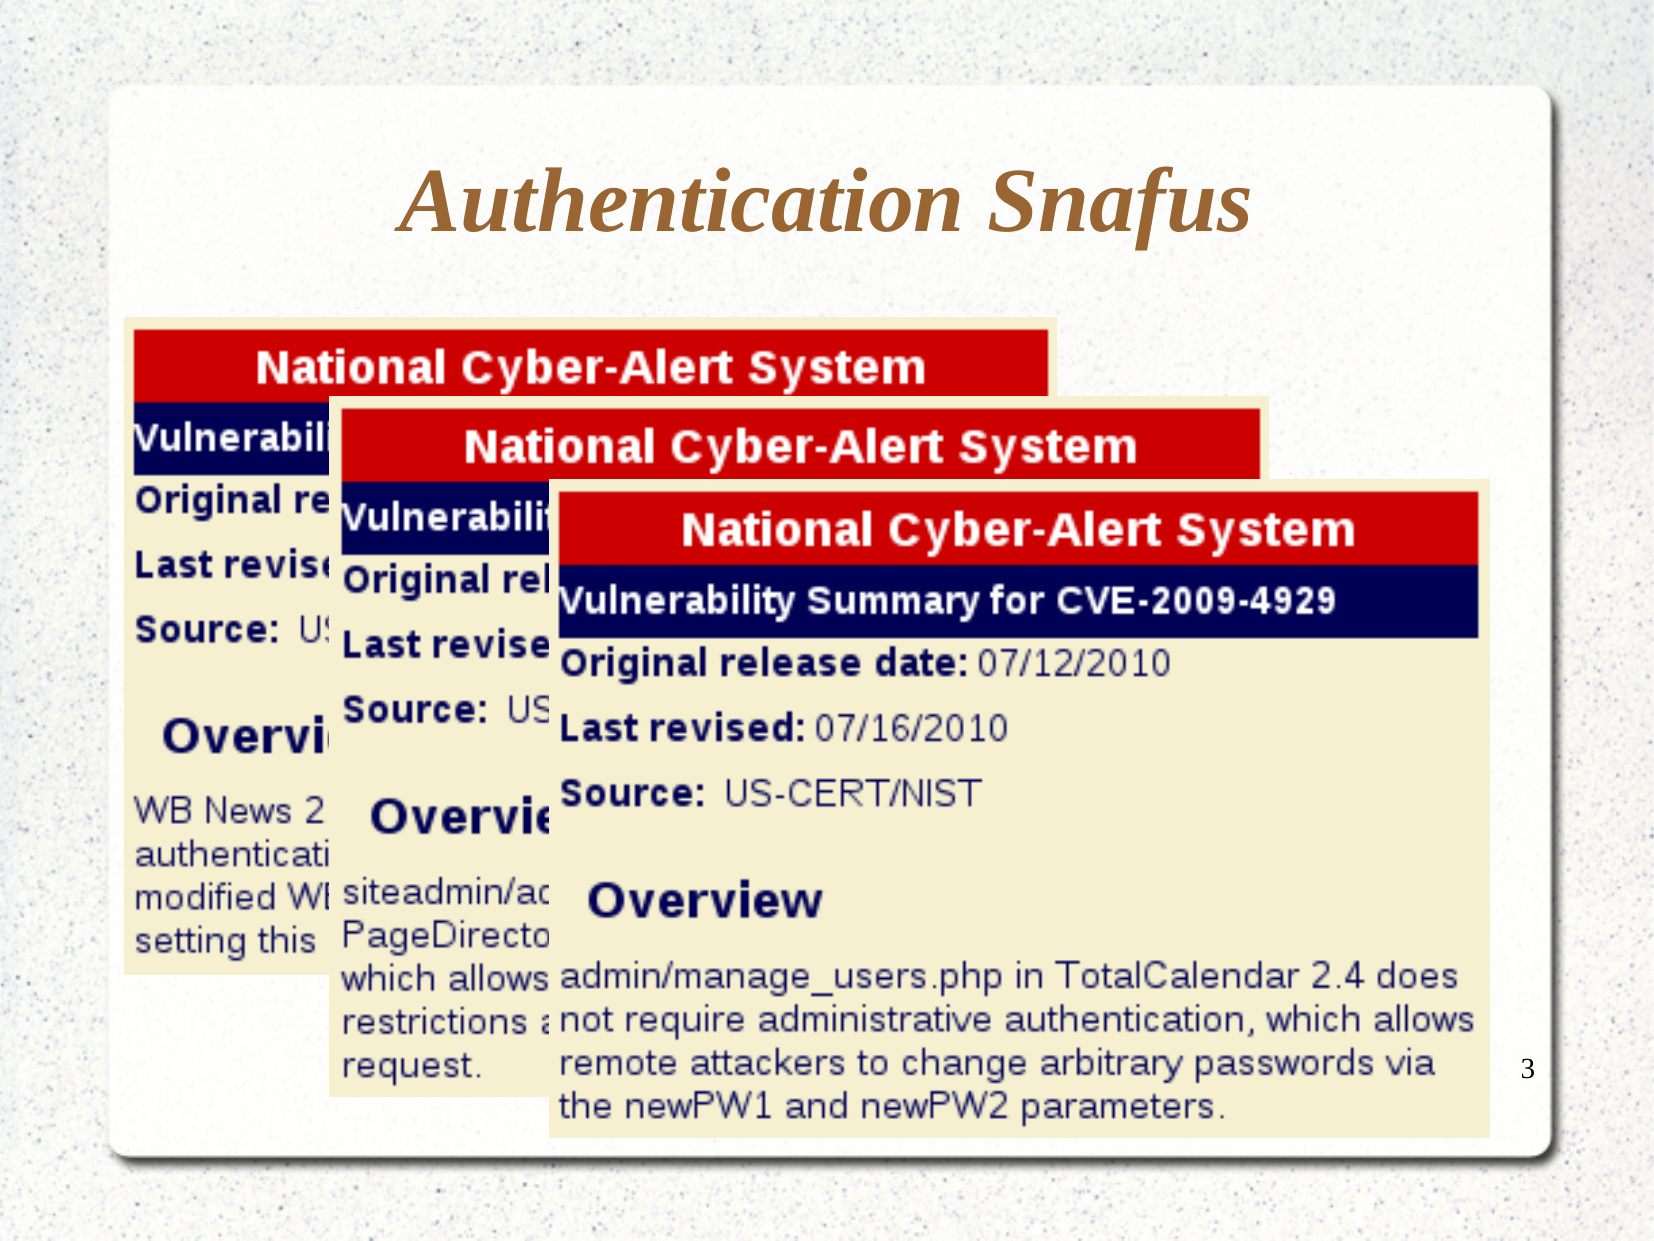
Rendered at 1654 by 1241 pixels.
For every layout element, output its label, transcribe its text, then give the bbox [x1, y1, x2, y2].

title Authentication Snafus [118, 104, 1536, 297]
picture [0, 0, 1654, 1241]
